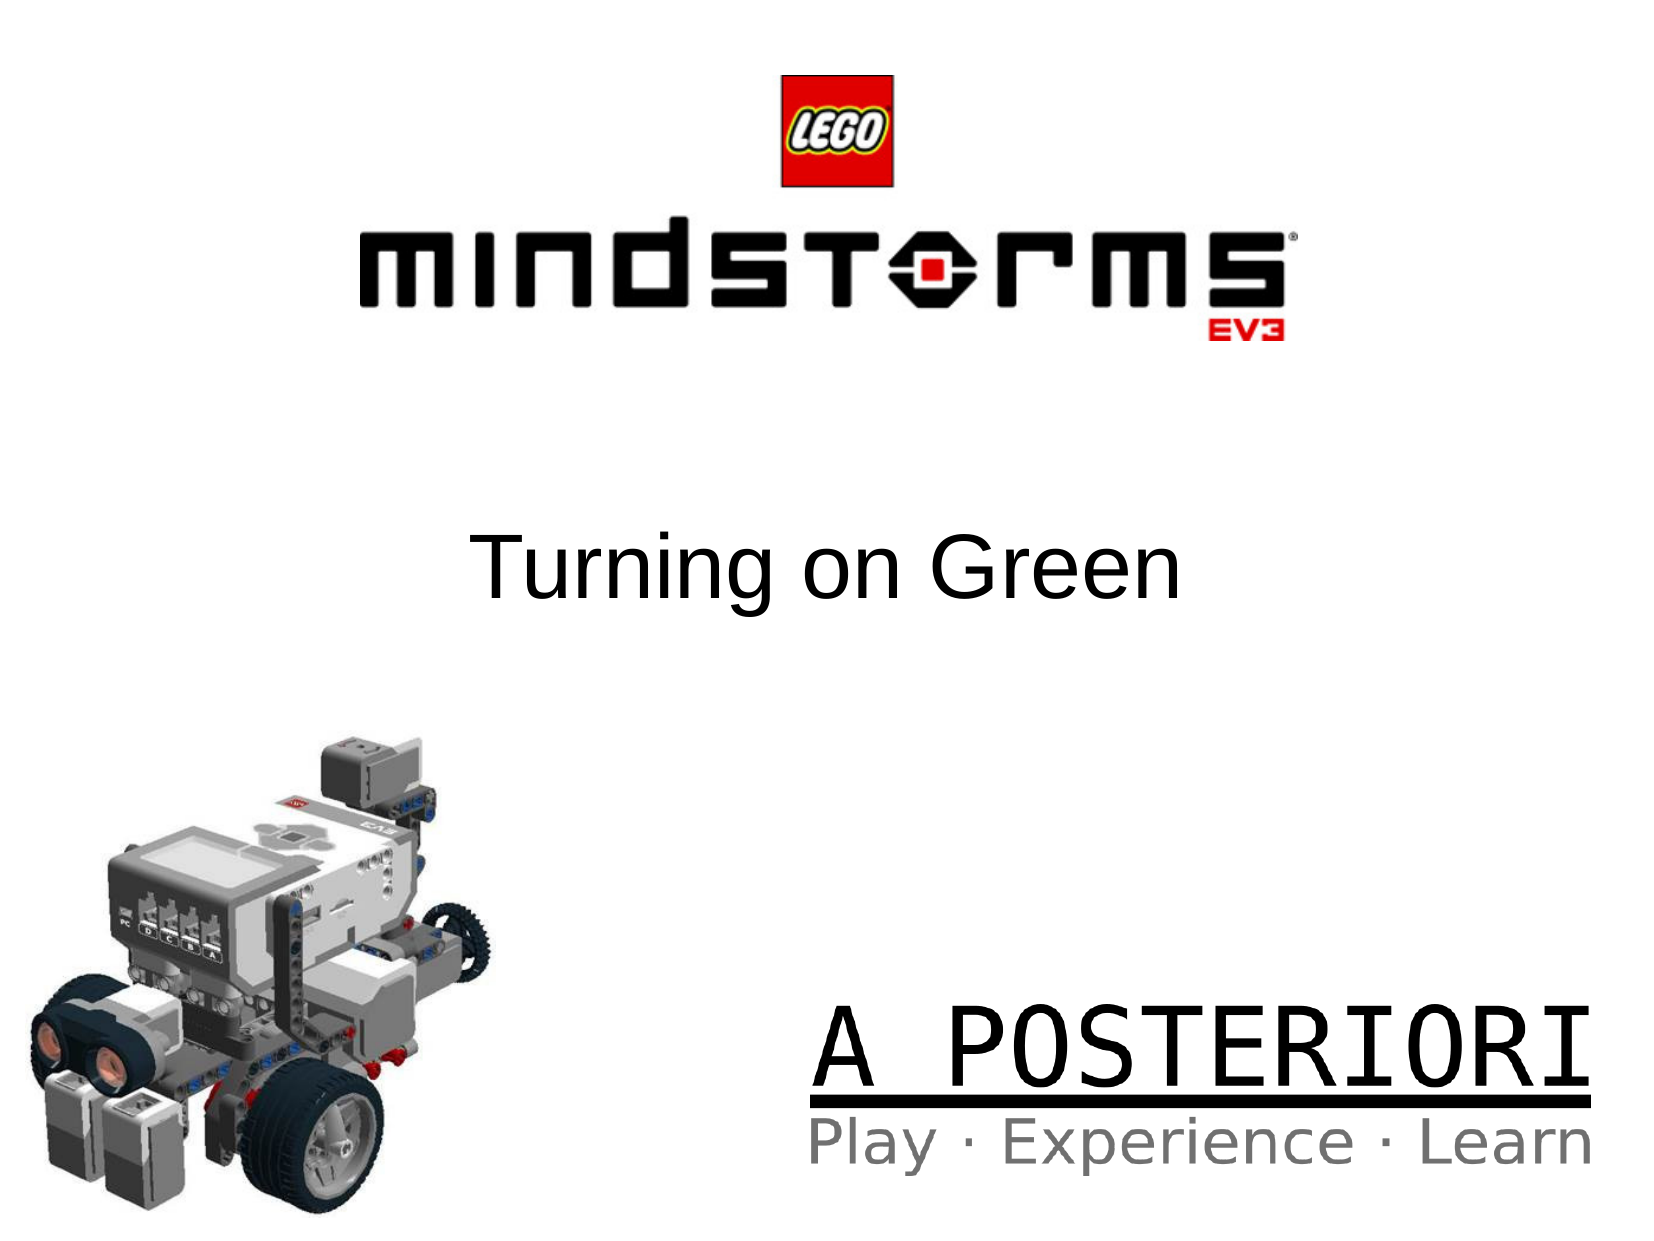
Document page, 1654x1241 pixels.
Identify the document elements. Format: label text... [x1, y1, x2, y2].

picture [810, 1004, 1591, 1176]
picture [360, 75, 1298, 341]
picture [25, 721, 496, 1218]
title Turning on Green [82, 361, 1571, 772]
